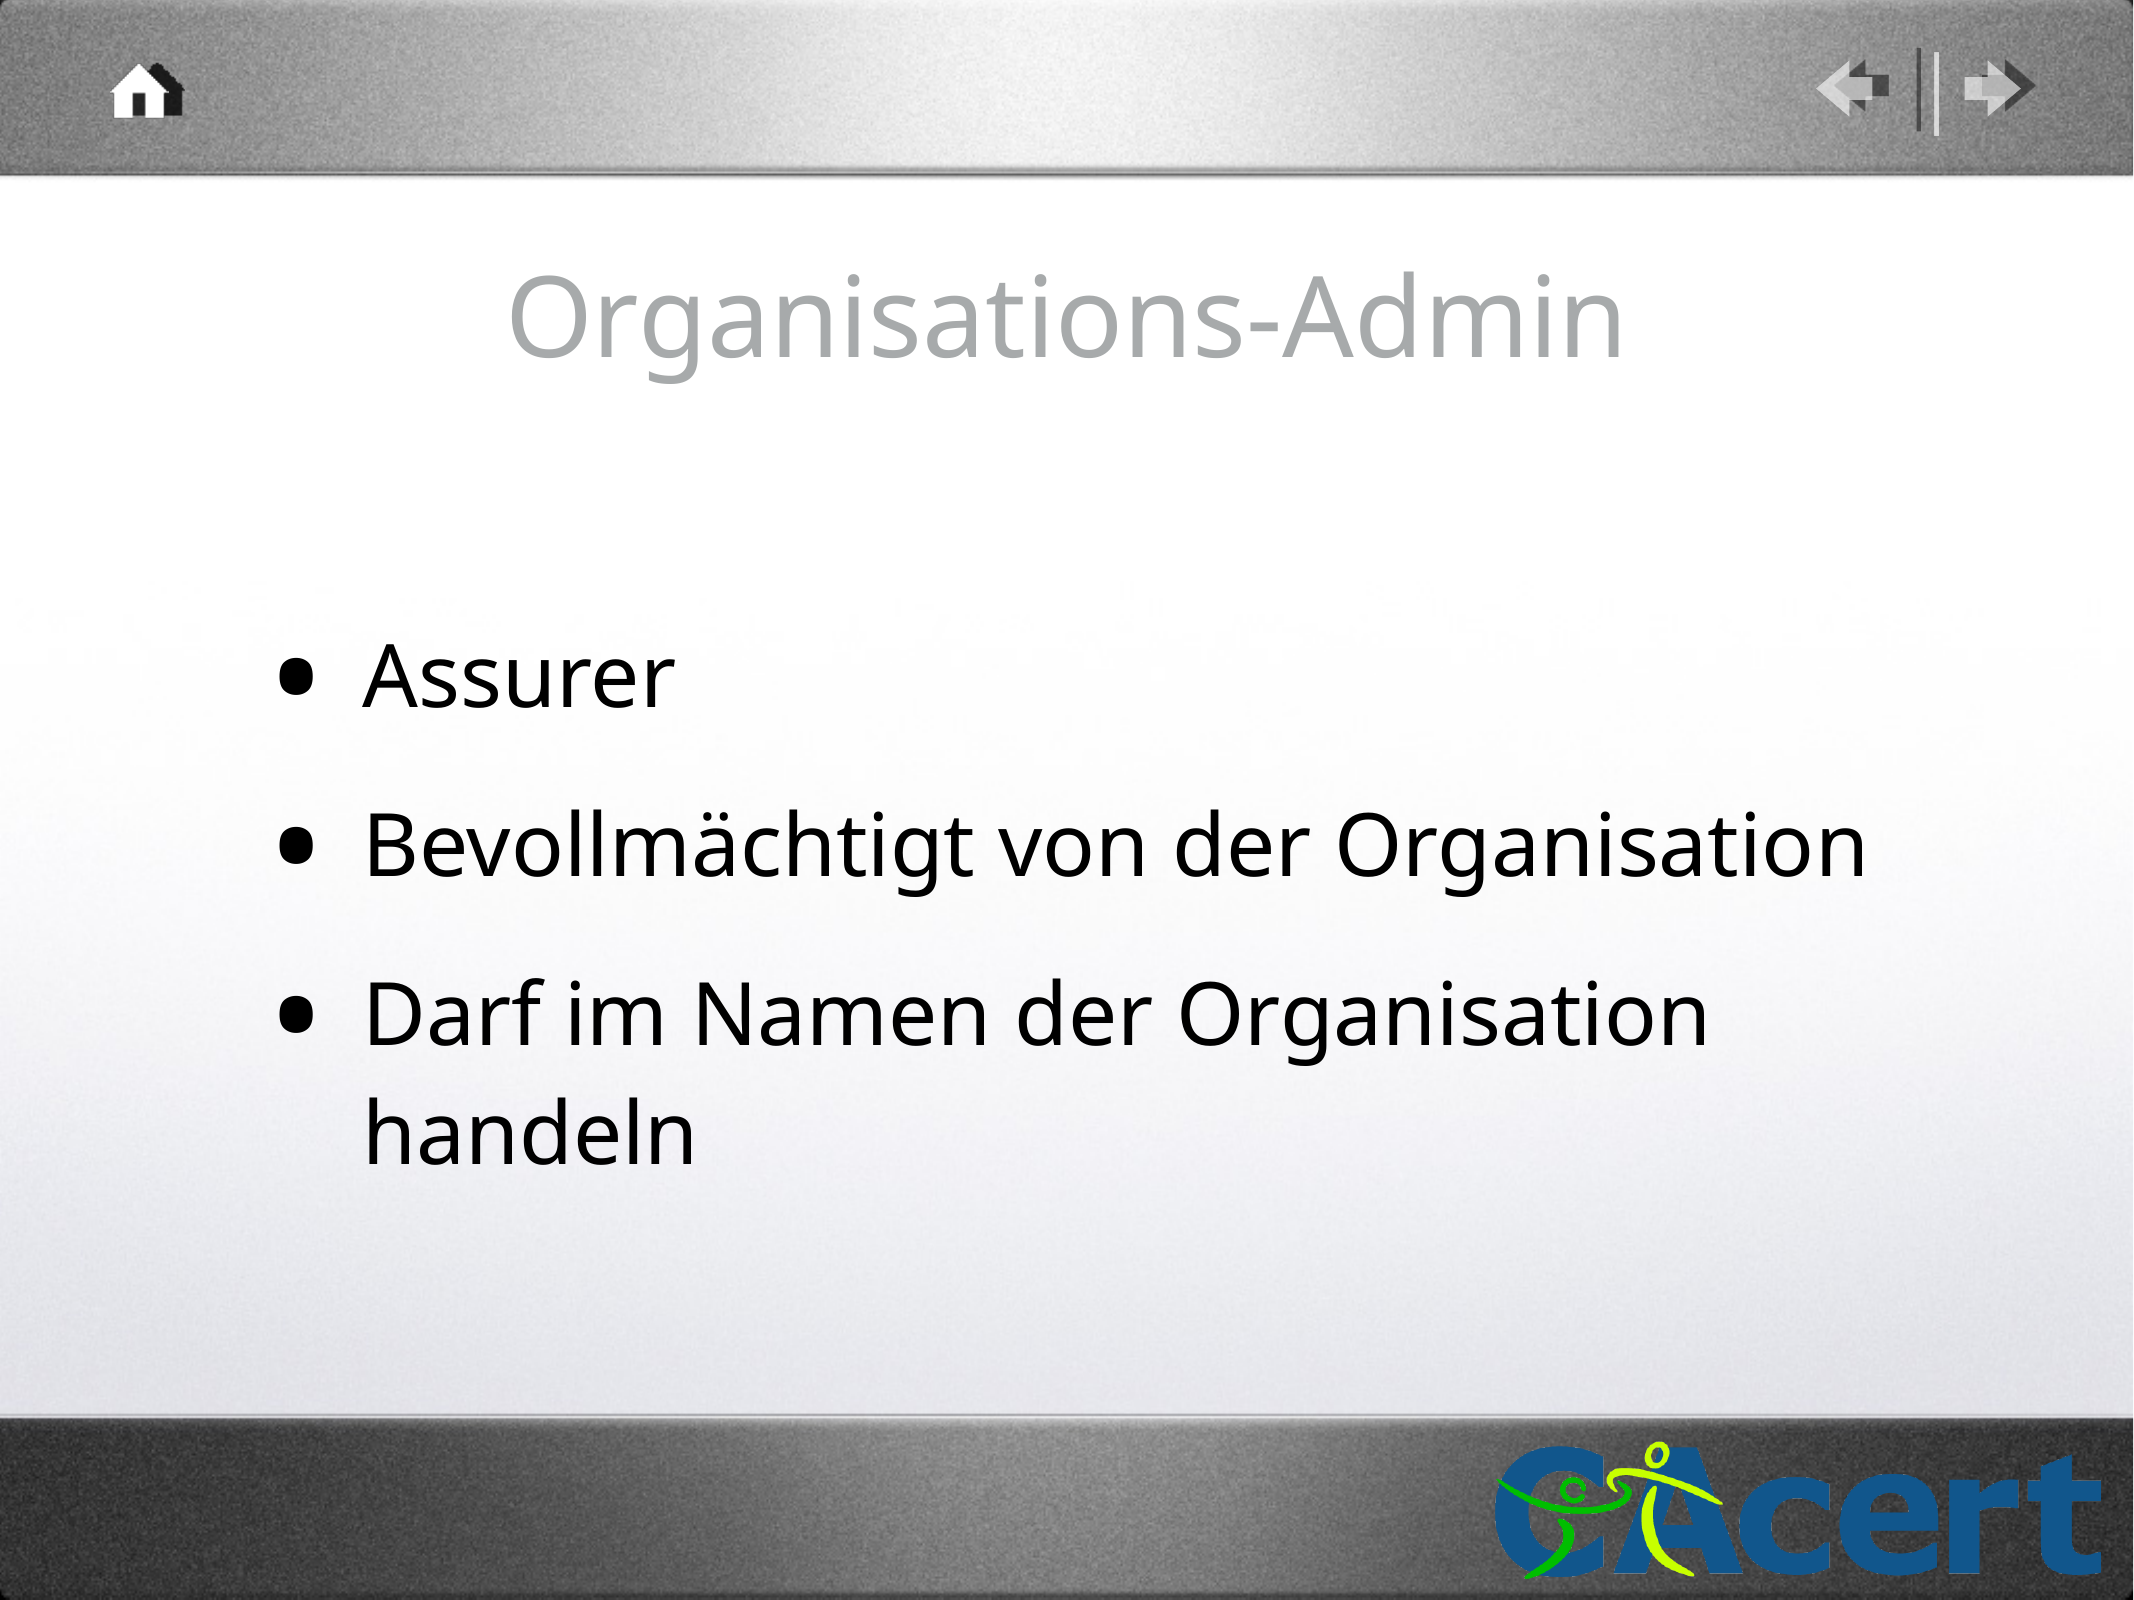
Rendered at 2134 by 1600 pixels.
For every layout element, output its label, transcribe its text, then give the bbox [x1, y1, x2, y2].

title Organisations-Admin [208, 185, 1925, 433]
picture [0, 0, 2134, 1600]
list Assurer Bevollmächtigt von der Organisation Darf im Namen der Organisation handeln [208, 433, 1925, 1371]
